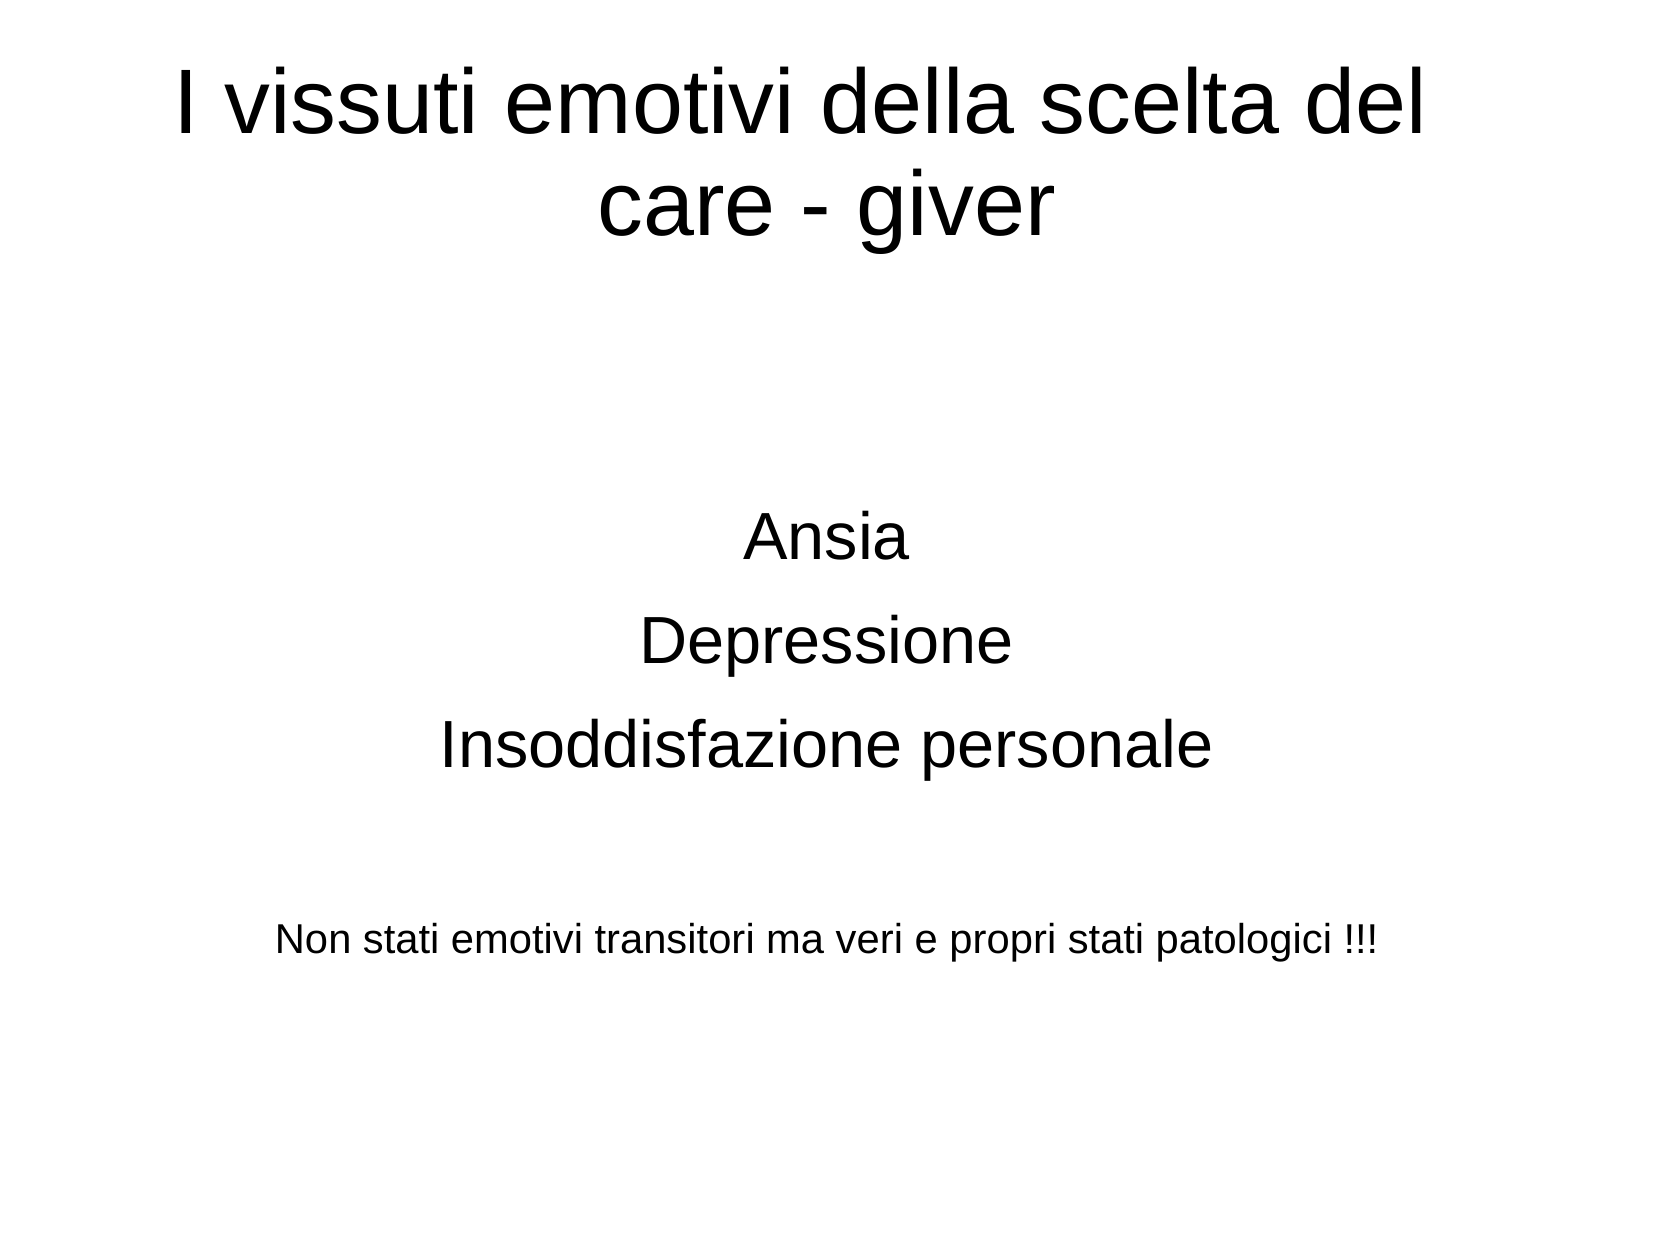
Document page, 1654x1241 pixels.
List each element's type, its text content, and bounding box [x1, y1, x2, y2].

list Ansia Depressione Insoddisfazione personale Non stati emotivi transitori ma veri e propri stati patologici !!! [82, 290, 1571, 1109]
title I vissuti emotivi della scelta del care - giver [82, 49, 1571, 257]
